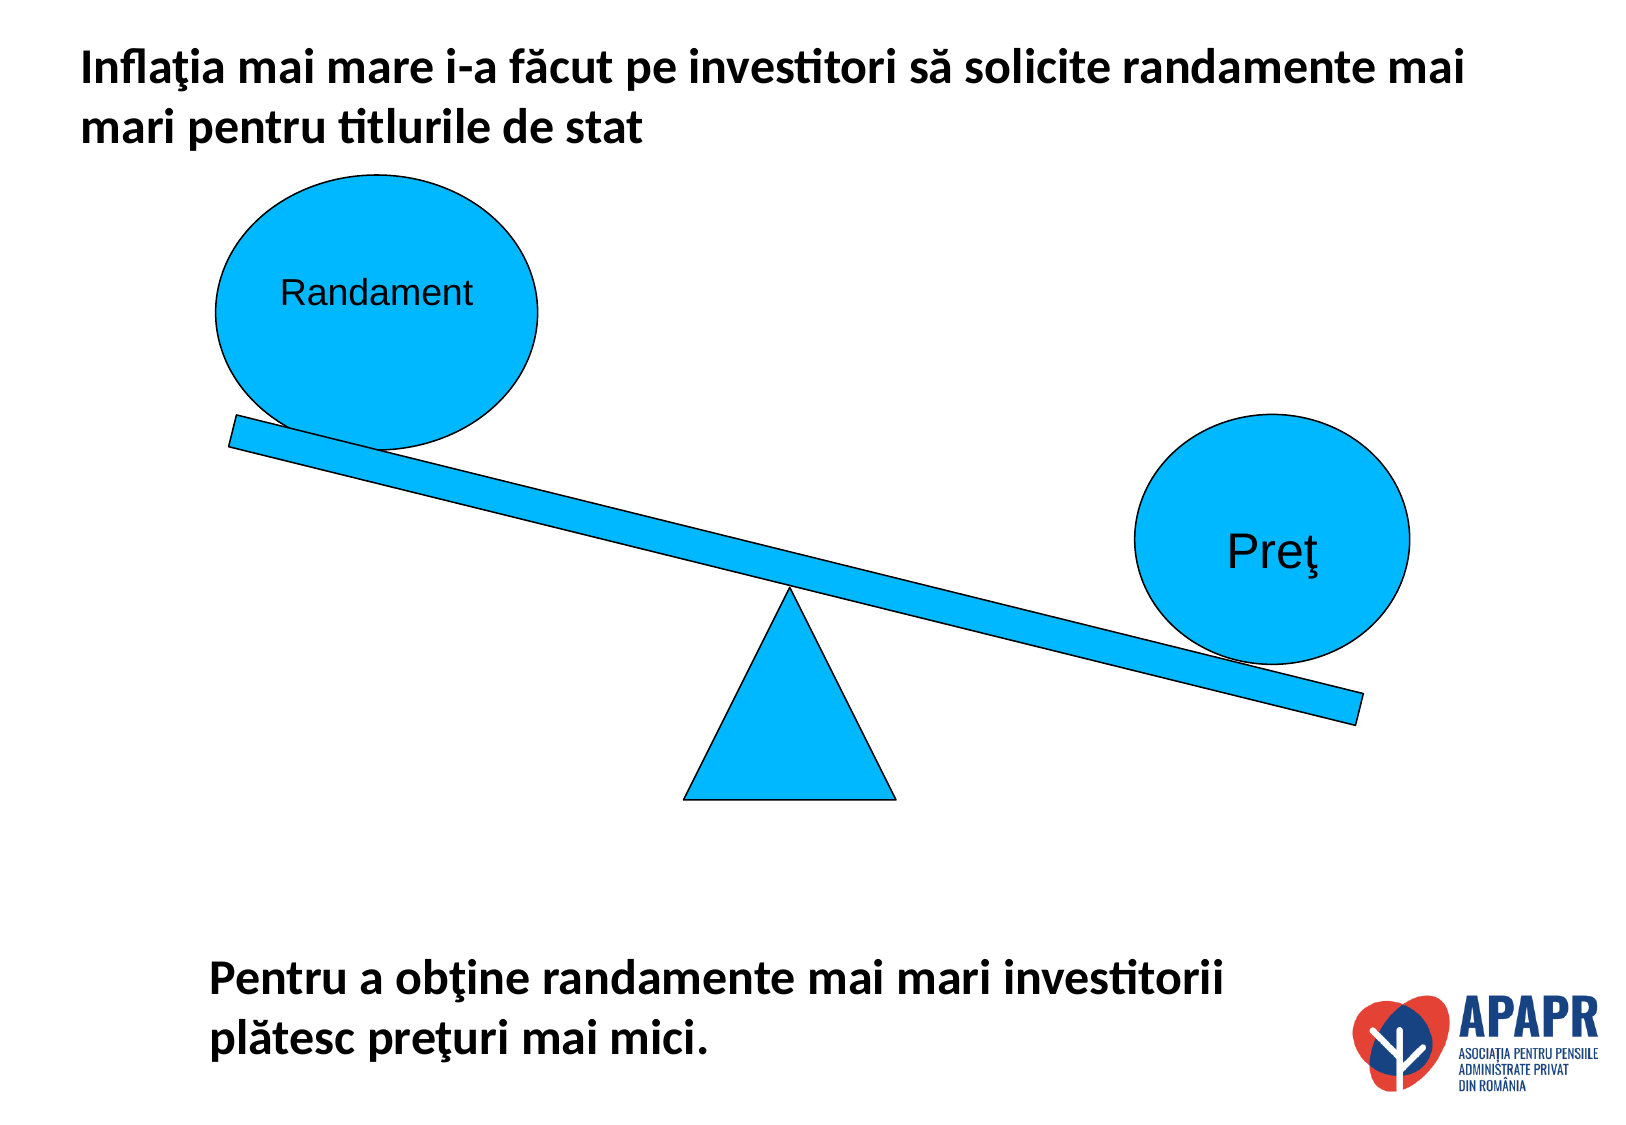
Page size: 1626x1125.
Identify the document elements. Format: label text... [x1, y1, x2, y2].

text_box [228, 414, 1364, 726]
text_box Randament [215, 174, 538, 450]
text_box Inflaţia mai mare i-a făcut pe investitori să solicite randamente mai mari pentru titlurile de stat [65, 12, 1560, 175]
picture [1274, 900, 1626, 1125]
text_box Pentru a obţine randamente mai mari investitorii plătesc preţuri mai mici. [195, 937, 1256, 1073]
text_box [683, 587, 896, 800]
text_box Preţ [1134, 414, 1410, 665]
